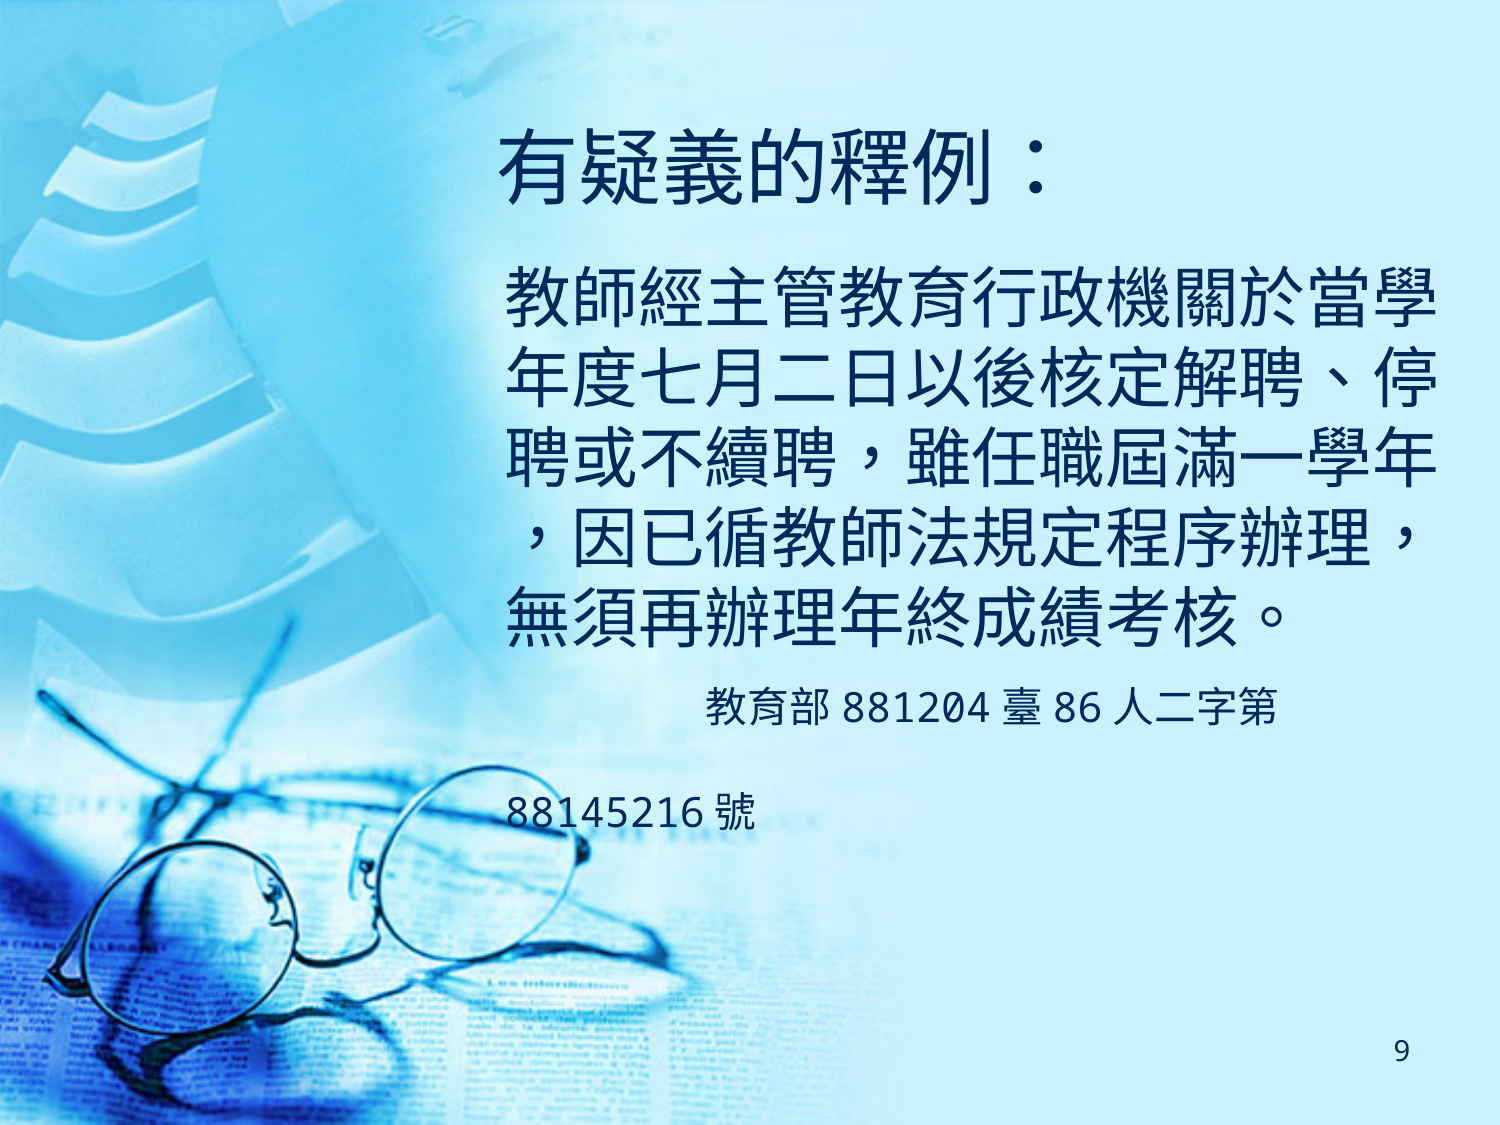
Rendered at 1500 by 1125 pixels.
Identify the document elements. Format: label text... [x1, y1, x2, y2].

picture [0, 0, 1500, 1125]
text_box 有疑義的釋例： [445, 71, 1129, 260]
text_box 教師經主管教育行政機關於當學年度七月二日以後核定解聘、停聘或不續聘，雖任職屆滿一學年，因已循教師法規定程序辦理，無須再辦理年終成績考核。 教育部881204臺86人二字第88145216號 [490, 219, 1471, 882]
